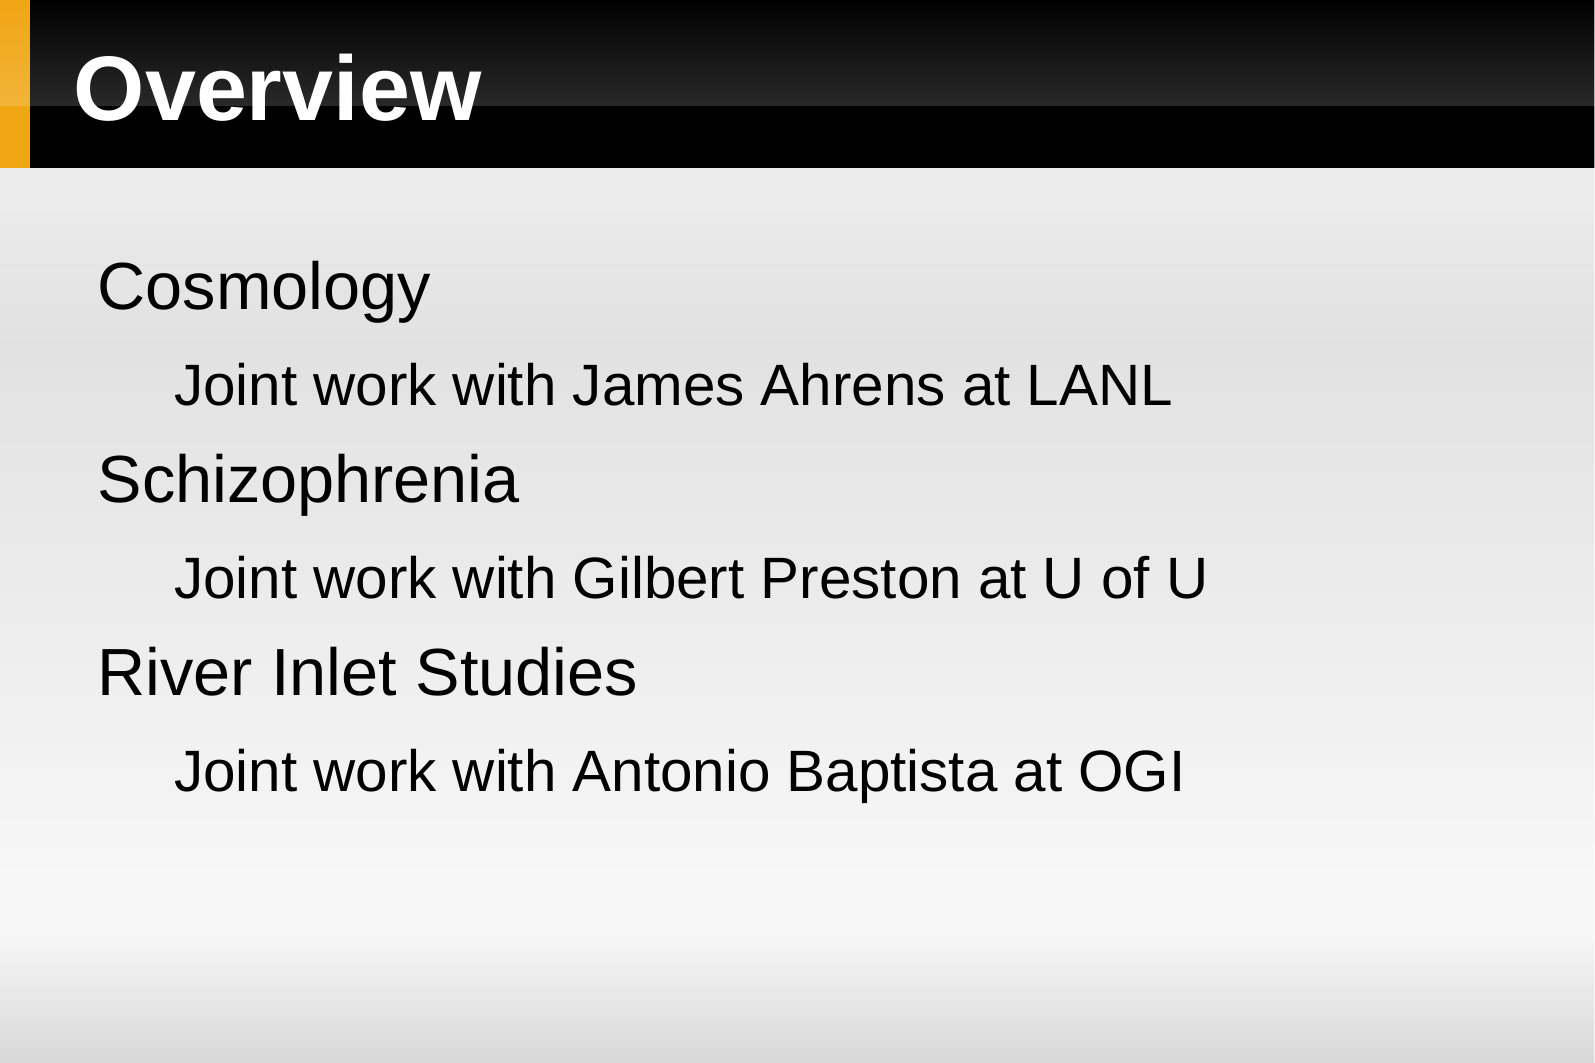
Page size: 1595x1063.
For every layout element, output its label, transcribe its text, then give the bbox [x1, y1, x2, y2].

picture [0, 0, 1595, 1063]
title Overview [74, 0, 1510, 178]
list Cosmology Joint work with James Ahrens at LANL Schizophrenia Joint work with Gilbert Preston at U of U River Inlet Studies Joint work with Antonio Baptista at OGI [79, 248, 1515, 951]
